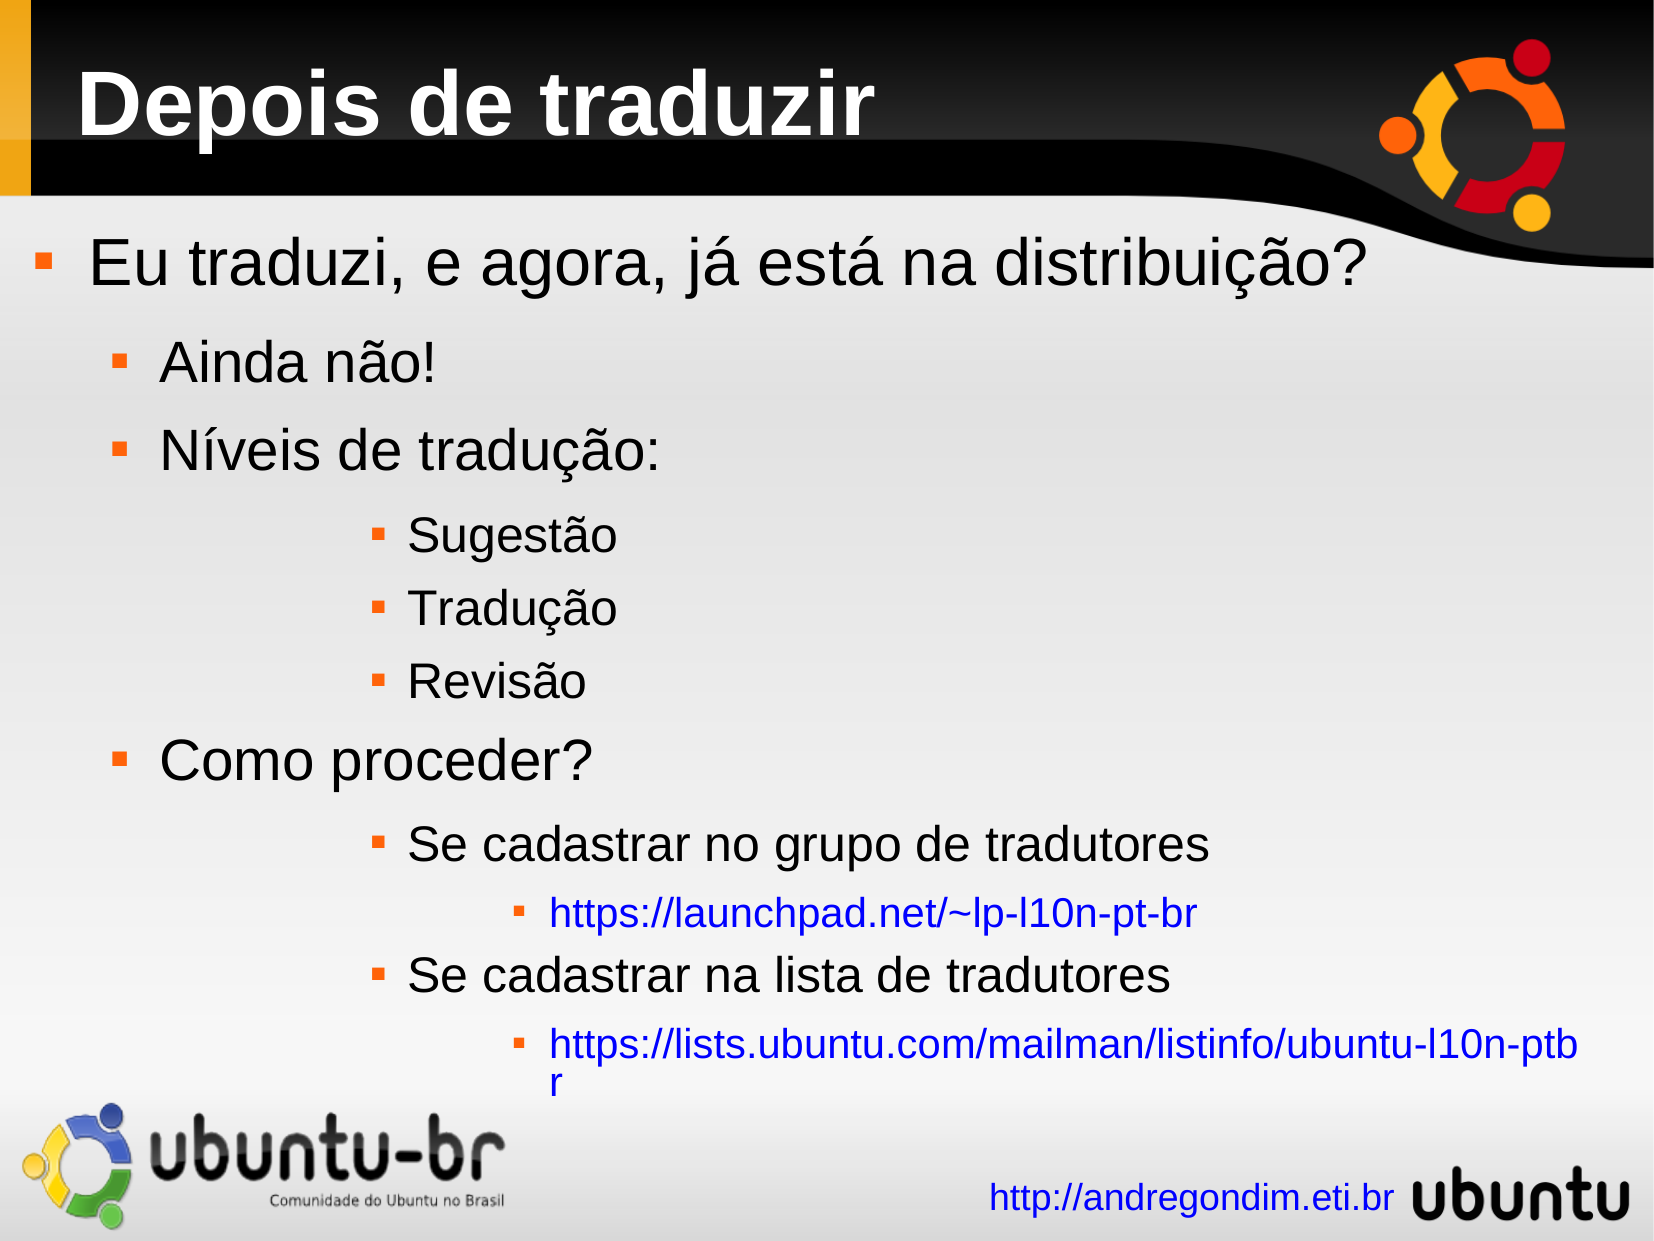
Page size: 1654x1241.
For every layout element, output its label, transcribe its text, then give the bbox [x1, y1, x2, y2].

title Depois de traduzir [76, 7, 1565, 200]
picture [0, 0, 1654, 1241]
list Eu traduzi, e agora, já está na distribuição? Ainda não! Níveis de tradução: Sugestão Tradução Revisão Como proceder? Se cadastrar no grupo de tradutores https://launchpad.net/~lp-l10n-pt-br Se cadastrar na lista de tradutores https://lists.ubuntu.com/mailman/listinfo/ubuntu-l10n-ptbr [17, 225, 1589, 1068]
